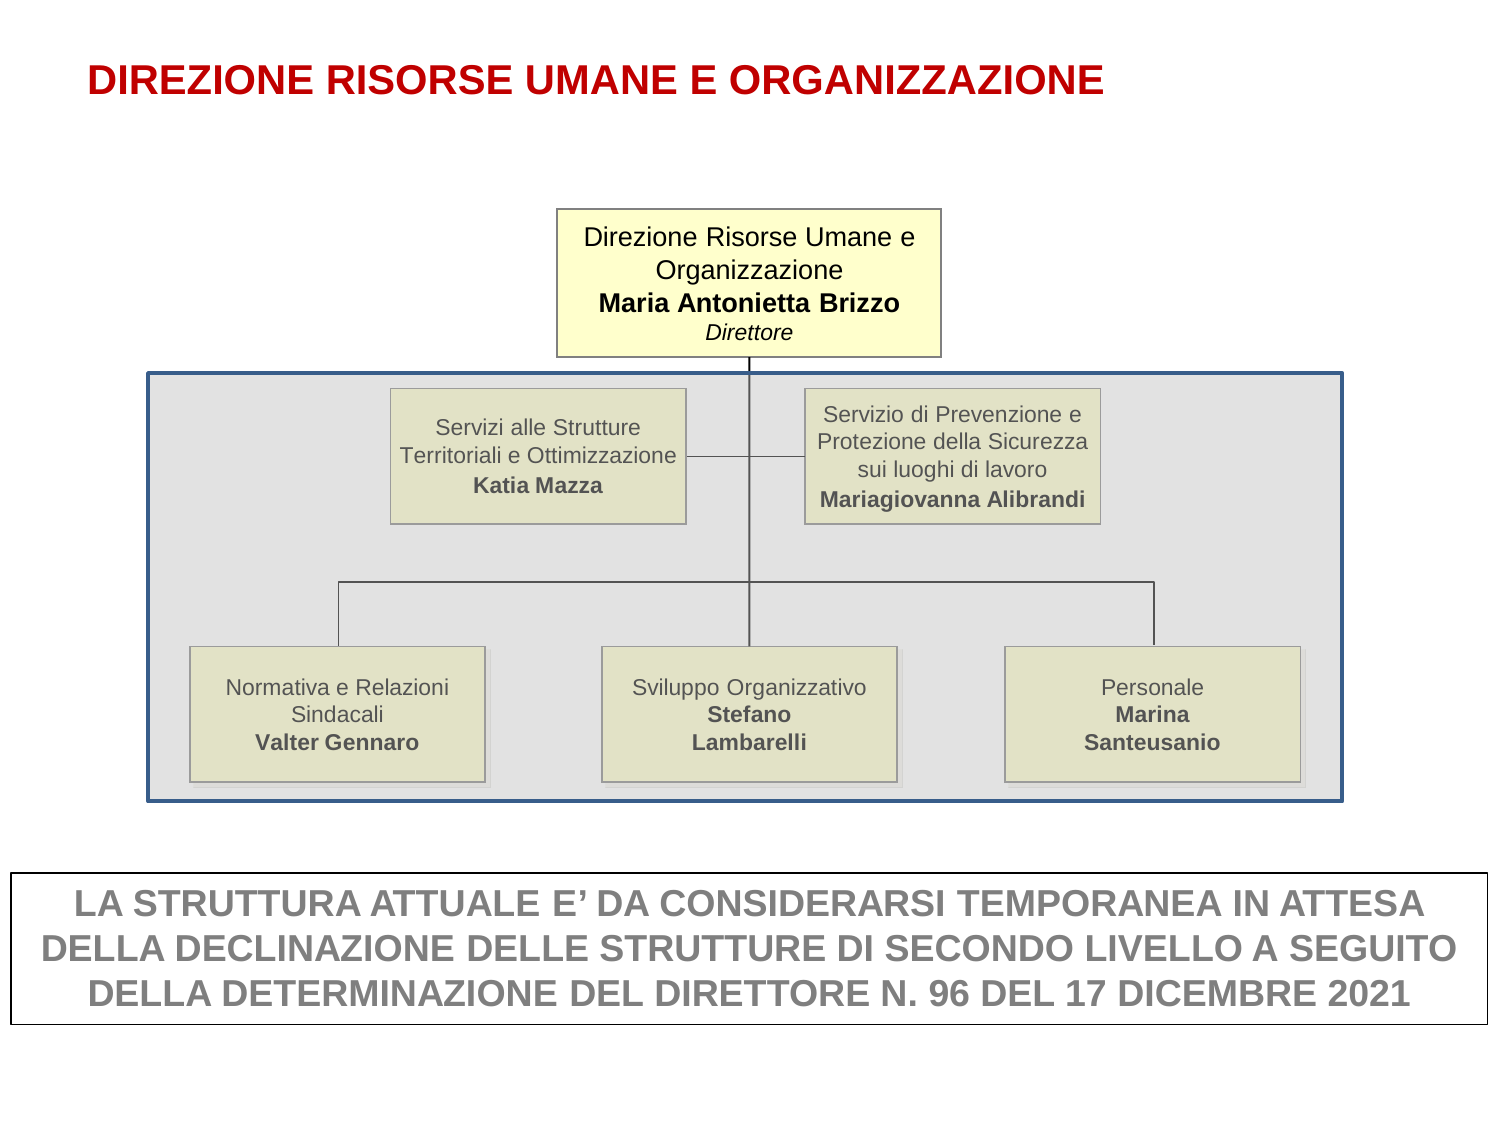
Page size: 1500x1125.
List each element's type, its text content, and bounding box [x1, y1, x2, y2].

picture [9, 208, 1491, 1038]
text_box DIREZIONE RISORSE UMANE E ORGANIZZAZIONE [72, 45, 1462, 128]
